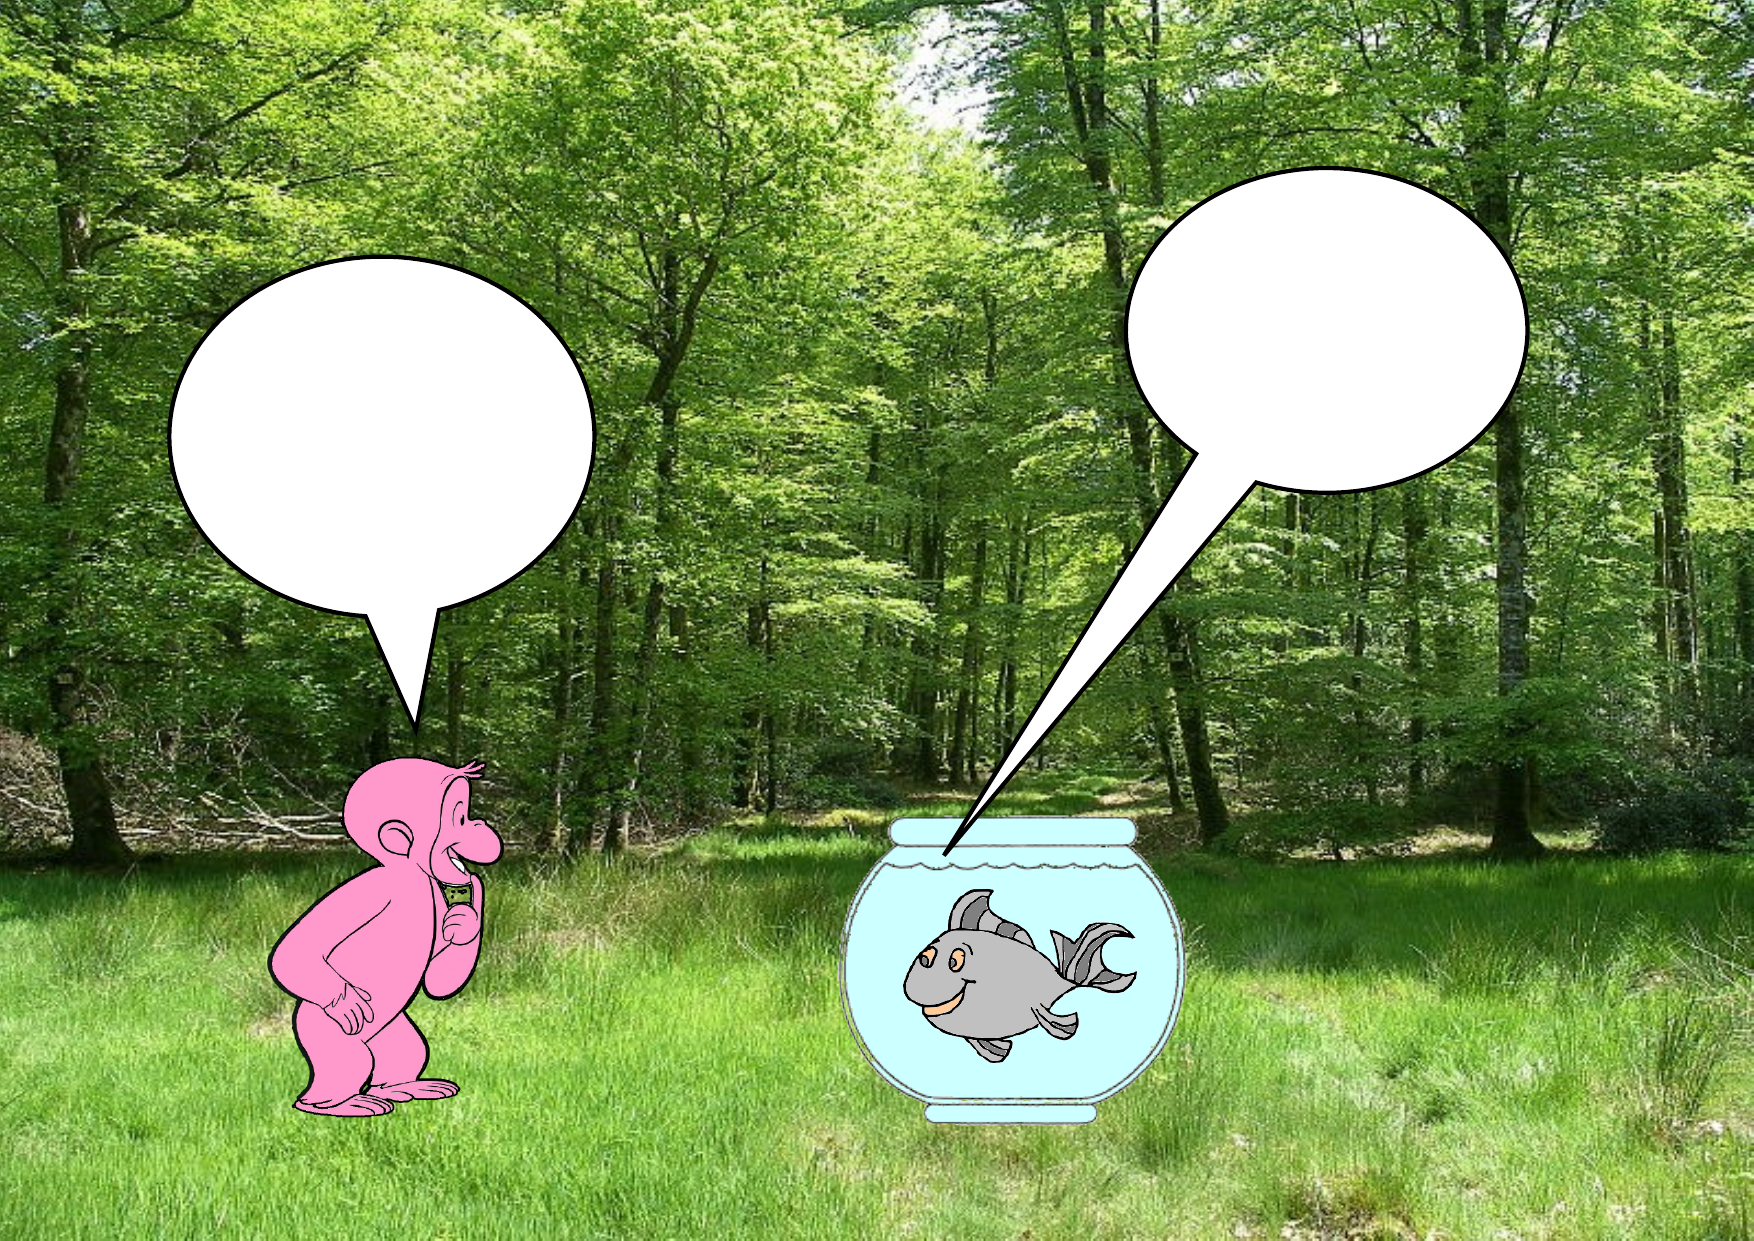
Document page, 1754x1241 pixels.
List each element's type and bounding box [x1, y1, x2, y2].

picture [0, 0, 1754, 1241]
text_box [169, 256, 595, 731]
text_box [943, 168, 1528, 856]
